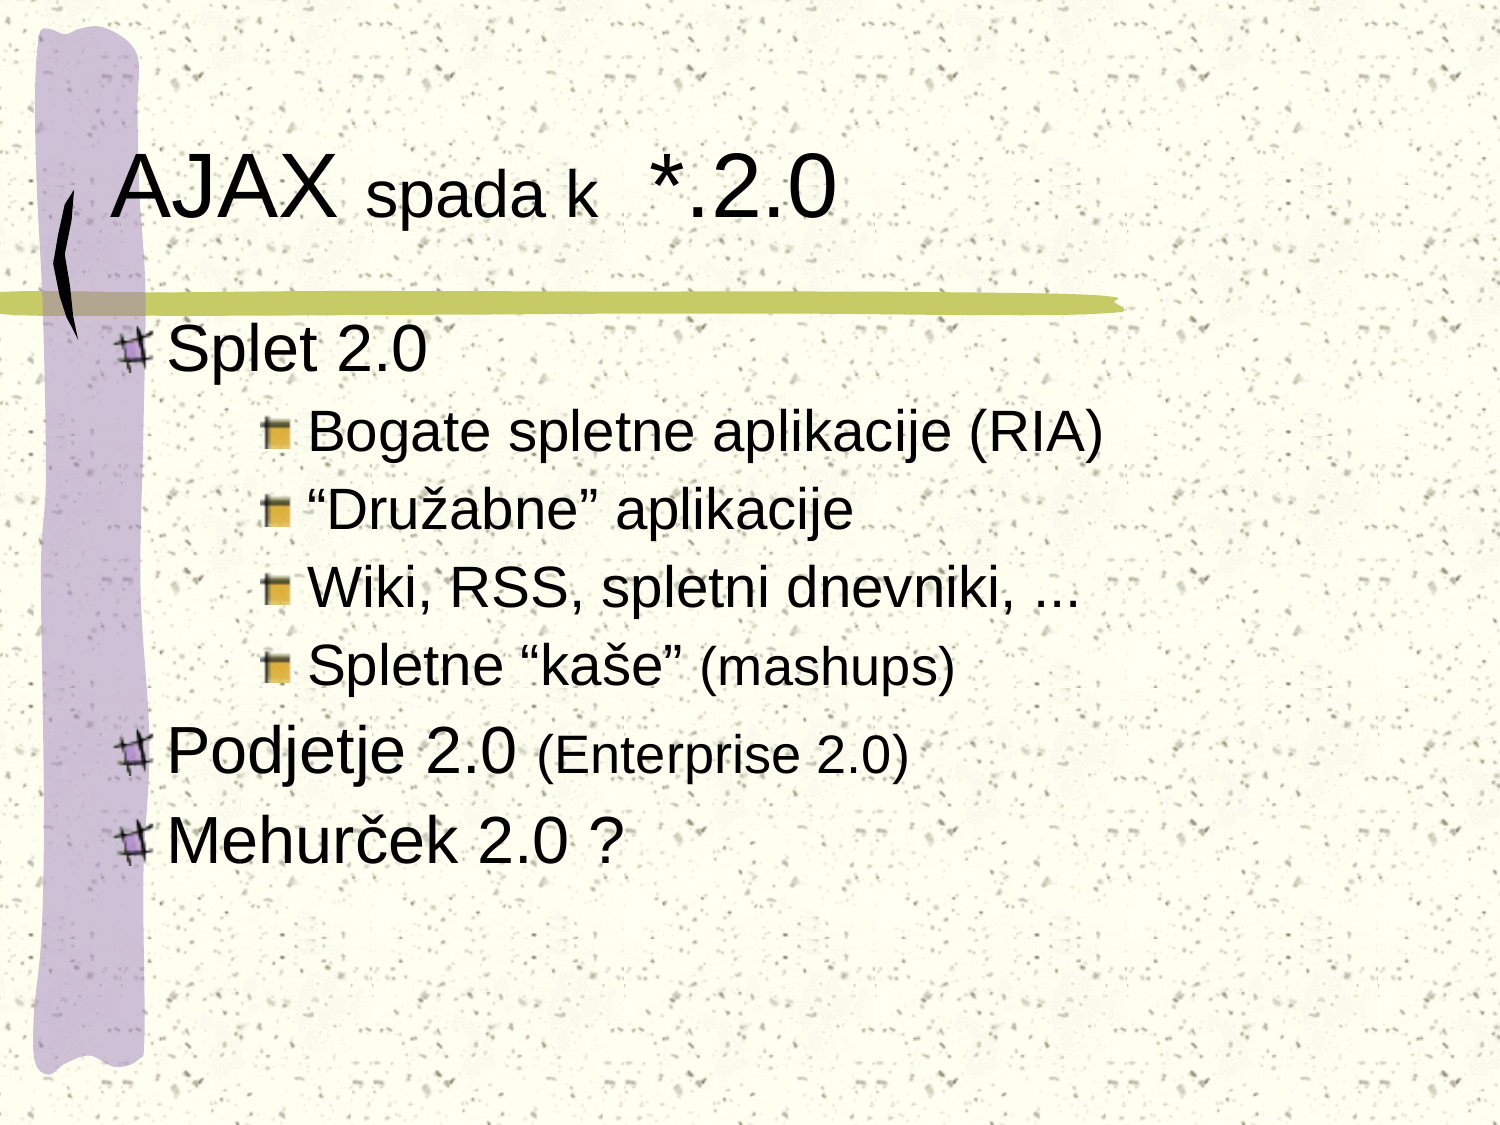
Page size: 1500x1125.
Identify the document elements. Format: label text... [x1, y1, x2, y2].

list Splet 2.0 Bogate spletne aplikacije (RIA) “Družabne” aplikacije Wiki, RSS, spletni dnevniki, ... Spletne “kaše” (mashups) Podjetje 2.0 (Enterprise 2.0) Mehurček 2.0 ? [110, 312, 1392, 1022]
picture [0, 0, 1500, 1125]
title AJAX spada k *.2.0 [110, 93, 1392, 282]
